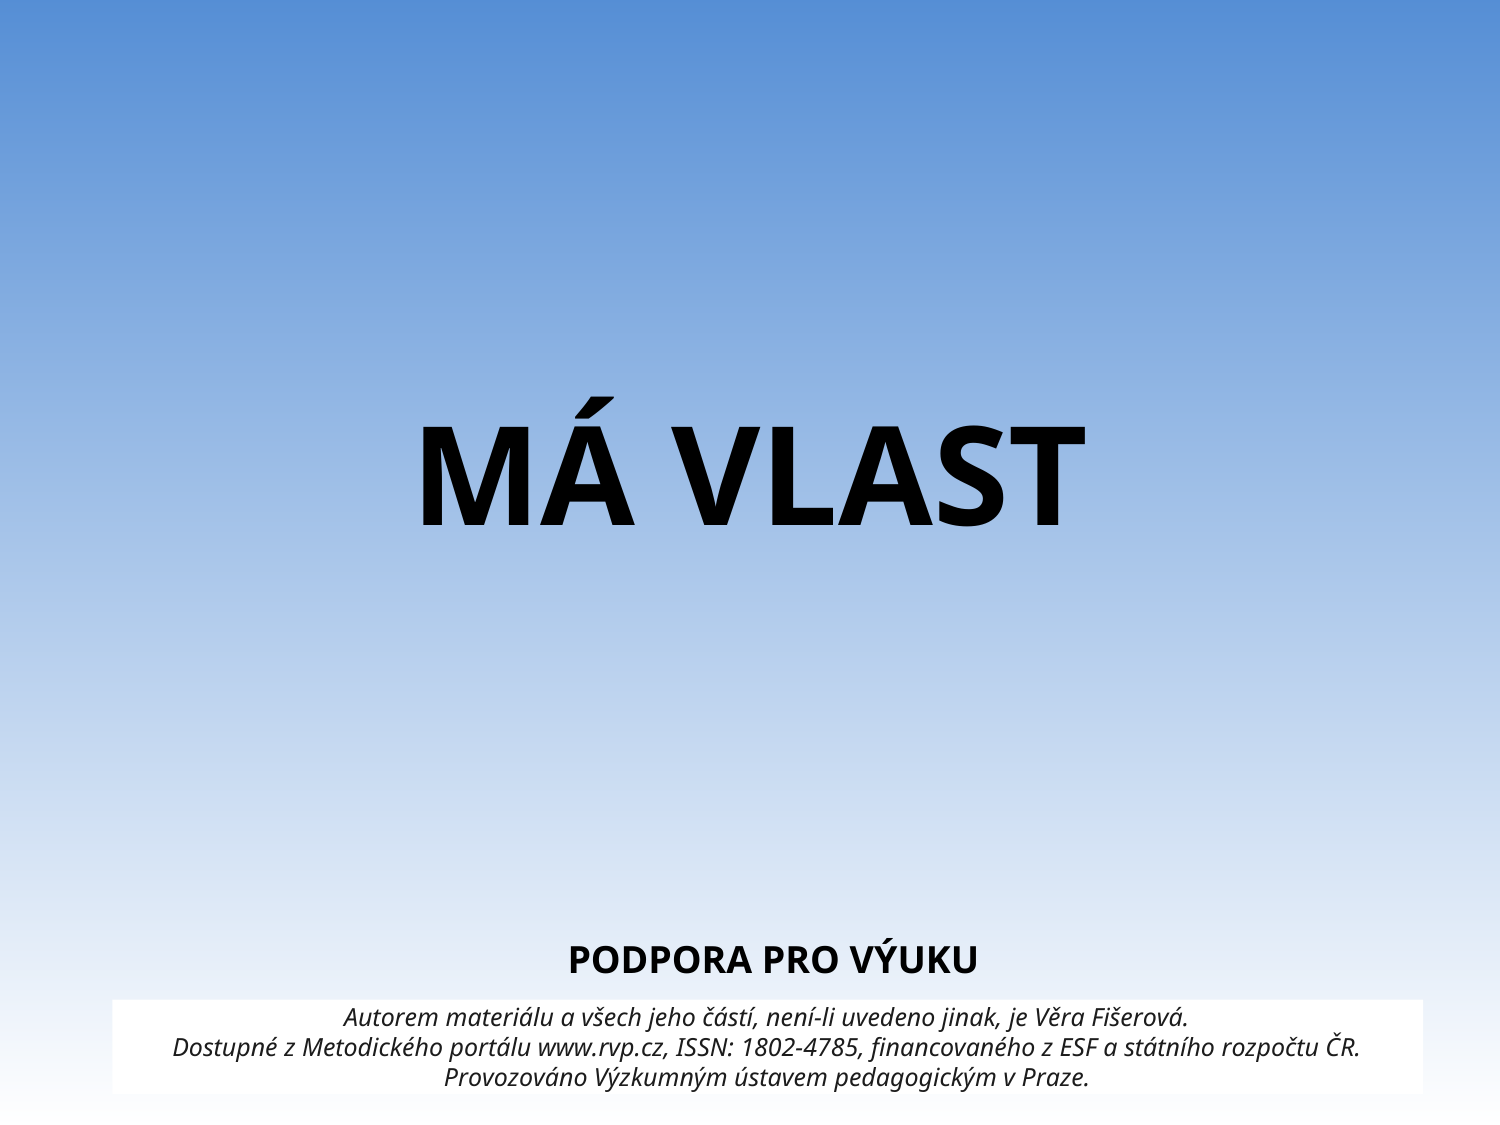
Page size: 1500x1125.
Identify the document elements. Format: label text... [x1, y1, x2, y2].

text_box Autorem materiálu a všech jeho částí, není-li uvedeno jinak, je Věra Fišerová. Dostupné z Metodického portálu www.rvp.cz, ISSN: 1802-4785, financovaného z ESF a státního rozpočtu ČR. Provozováno Výzkumným ústavem pedagogickým v Praze. [112, 999, 1424, 1094]
title MÁ VLAST [112, 349, 1388, 591]
text_box PODPORA PRO VÝUKU [552, 928, 995, 990]
